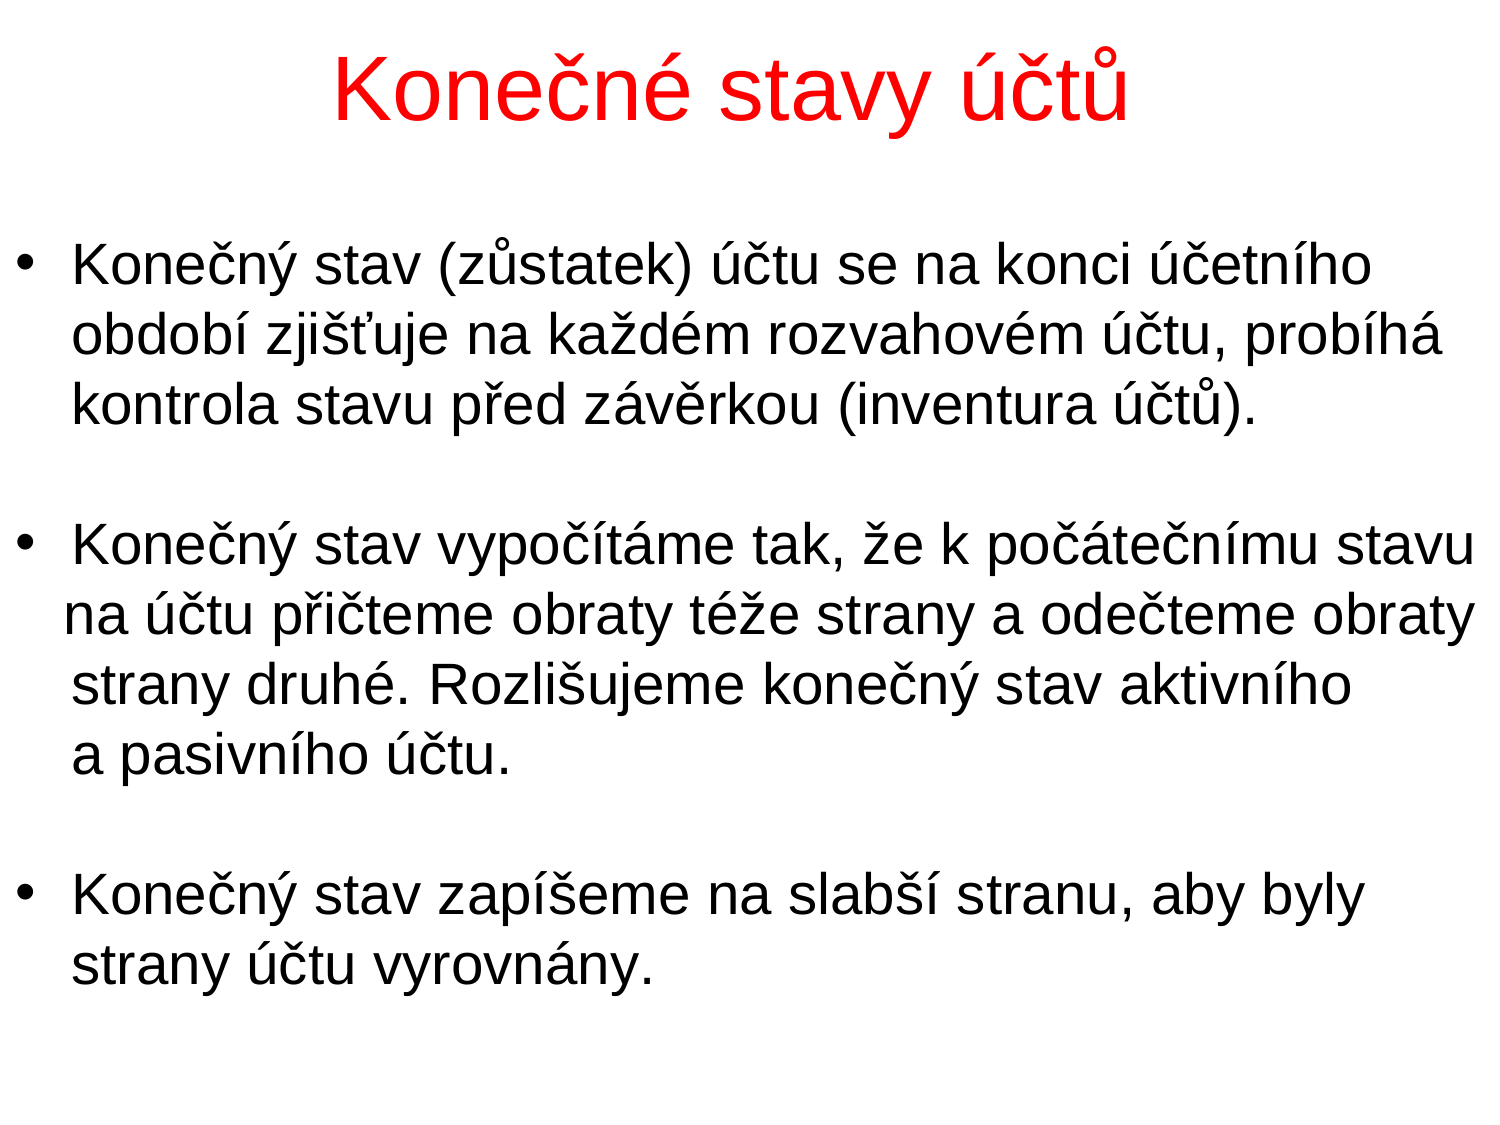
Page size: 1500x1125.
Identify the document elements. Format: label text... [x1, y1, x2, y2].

list Konečný stav (zůstatek) účtu se na konci účetního období zjišťuje na každém rozvahovém účtu, probíhá kontrola stavu před závěrkou (inventura účtů). Konečný stav vypočítáme tak, že k počátečnímu stavu na účtu přičteme obraty téže strany a odečteme obraty strany druhé. Rozlišujeme konečný stav aktivního a pasivního účtu. Konečný stav zapíšeme na slabší stranu, aby byly strany účtu vyrovnány. [0, 148, 1500, 1125]
title Konečné stavy účtů [41, 21, 1424, 147]
